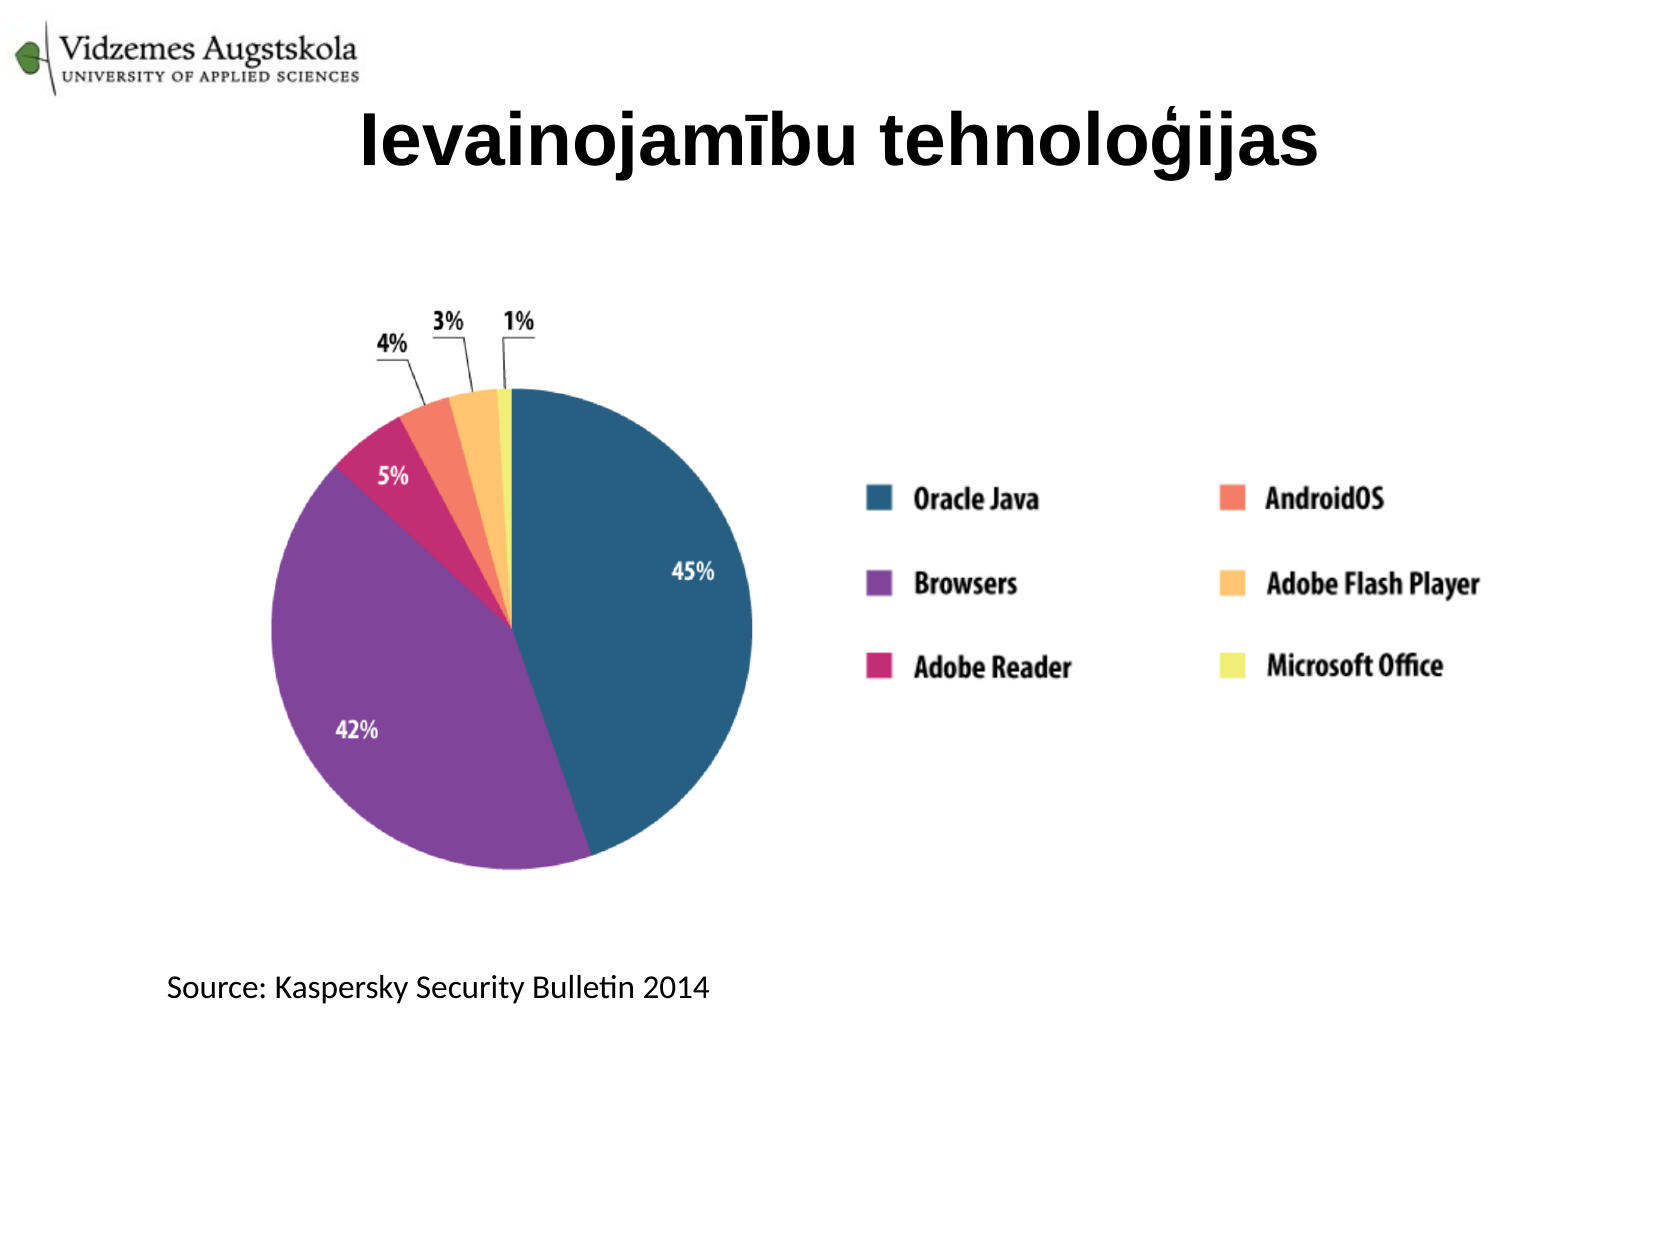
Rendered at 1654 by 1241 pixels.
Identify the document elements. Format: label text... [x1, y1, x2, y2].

picture [822, 441, 1514, 696]
picture [5, 2, 368, 113]
picture [234, 303, 821, 893]
title Ievainojamību tehnoloģijas [147, 100, 1535, 185]
text_box Source: Kaspersky Security Bulletin 2014 [152, 957, 726, 1013]
